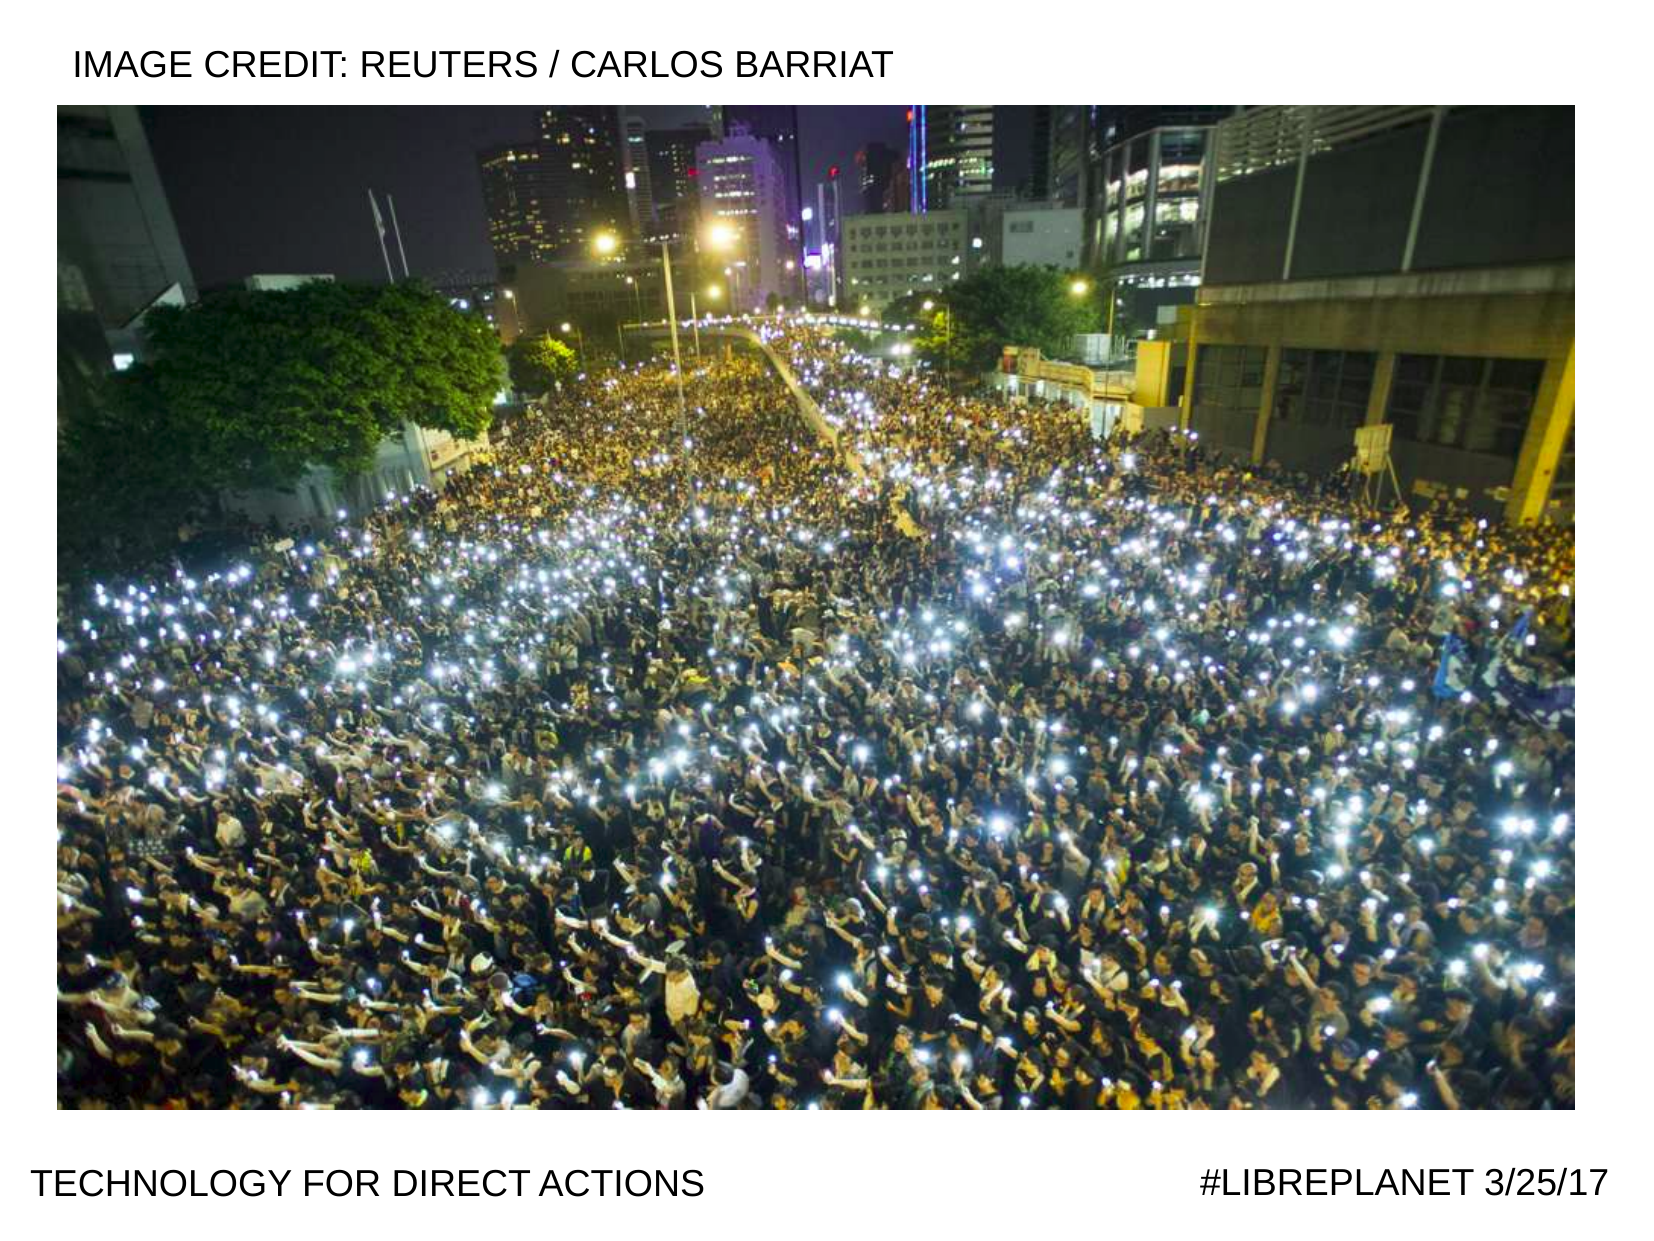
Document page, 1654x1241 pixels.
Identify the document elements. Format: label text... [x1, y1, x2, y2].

text_box IMAGE CREDIT: REUTERS / CARLOS BARRIAT [57, 36, 931, 136]
picture [57, 105, 1576, 1111]
title TECHNOLOGY FOR DIRECT ACTIONS [30, 1140, 736, 1228]
subtitle #LIBREPLANET 3/25/17 [1200, 1150, 1628, 1216]
